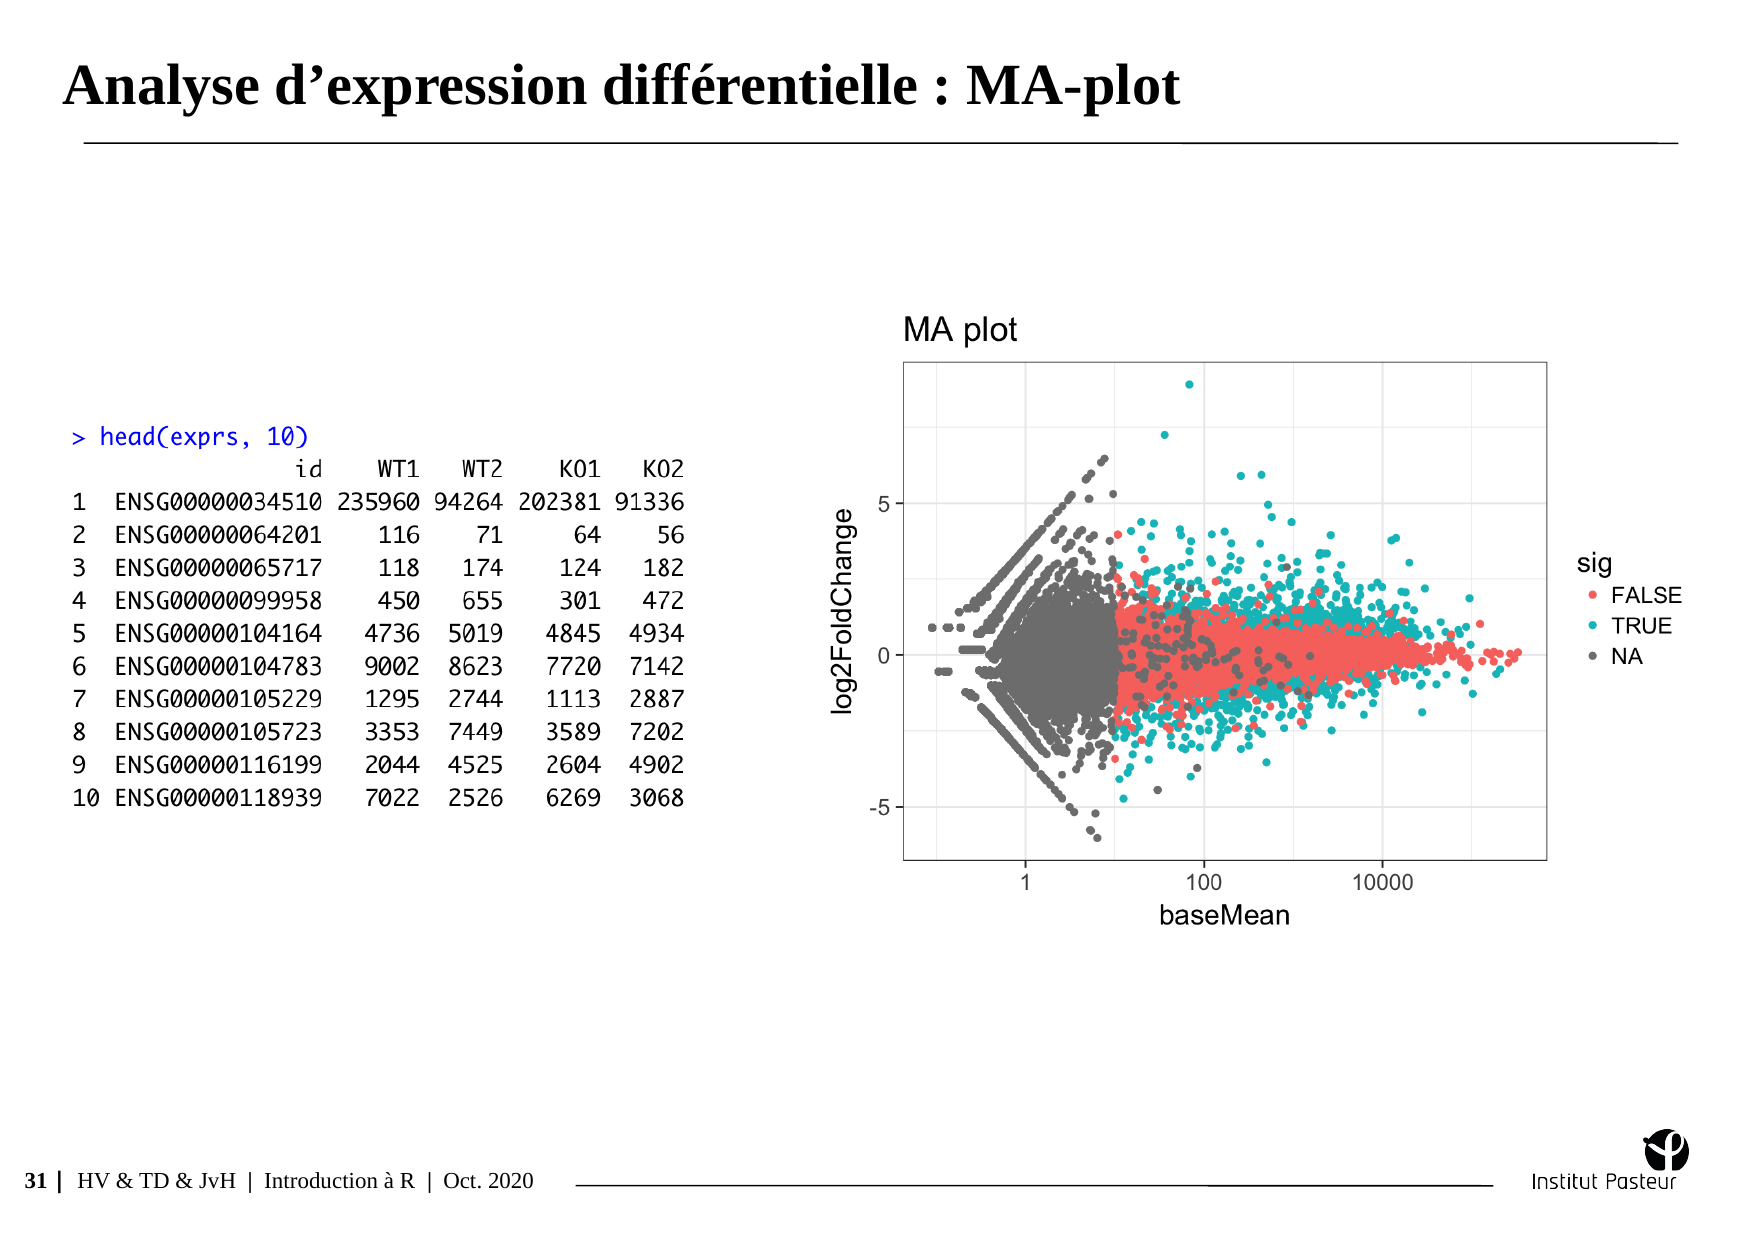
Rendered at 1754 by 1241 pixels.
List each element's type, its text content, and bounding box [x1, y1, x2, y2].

picture [62, 419, 694, 821]
text_box Analyse d’expression différentielle : MA-plot [62, 2, 1692, 160]
picture [1533, 1129, 1689, 1189]
picture [817, 302, 1707, 938]
